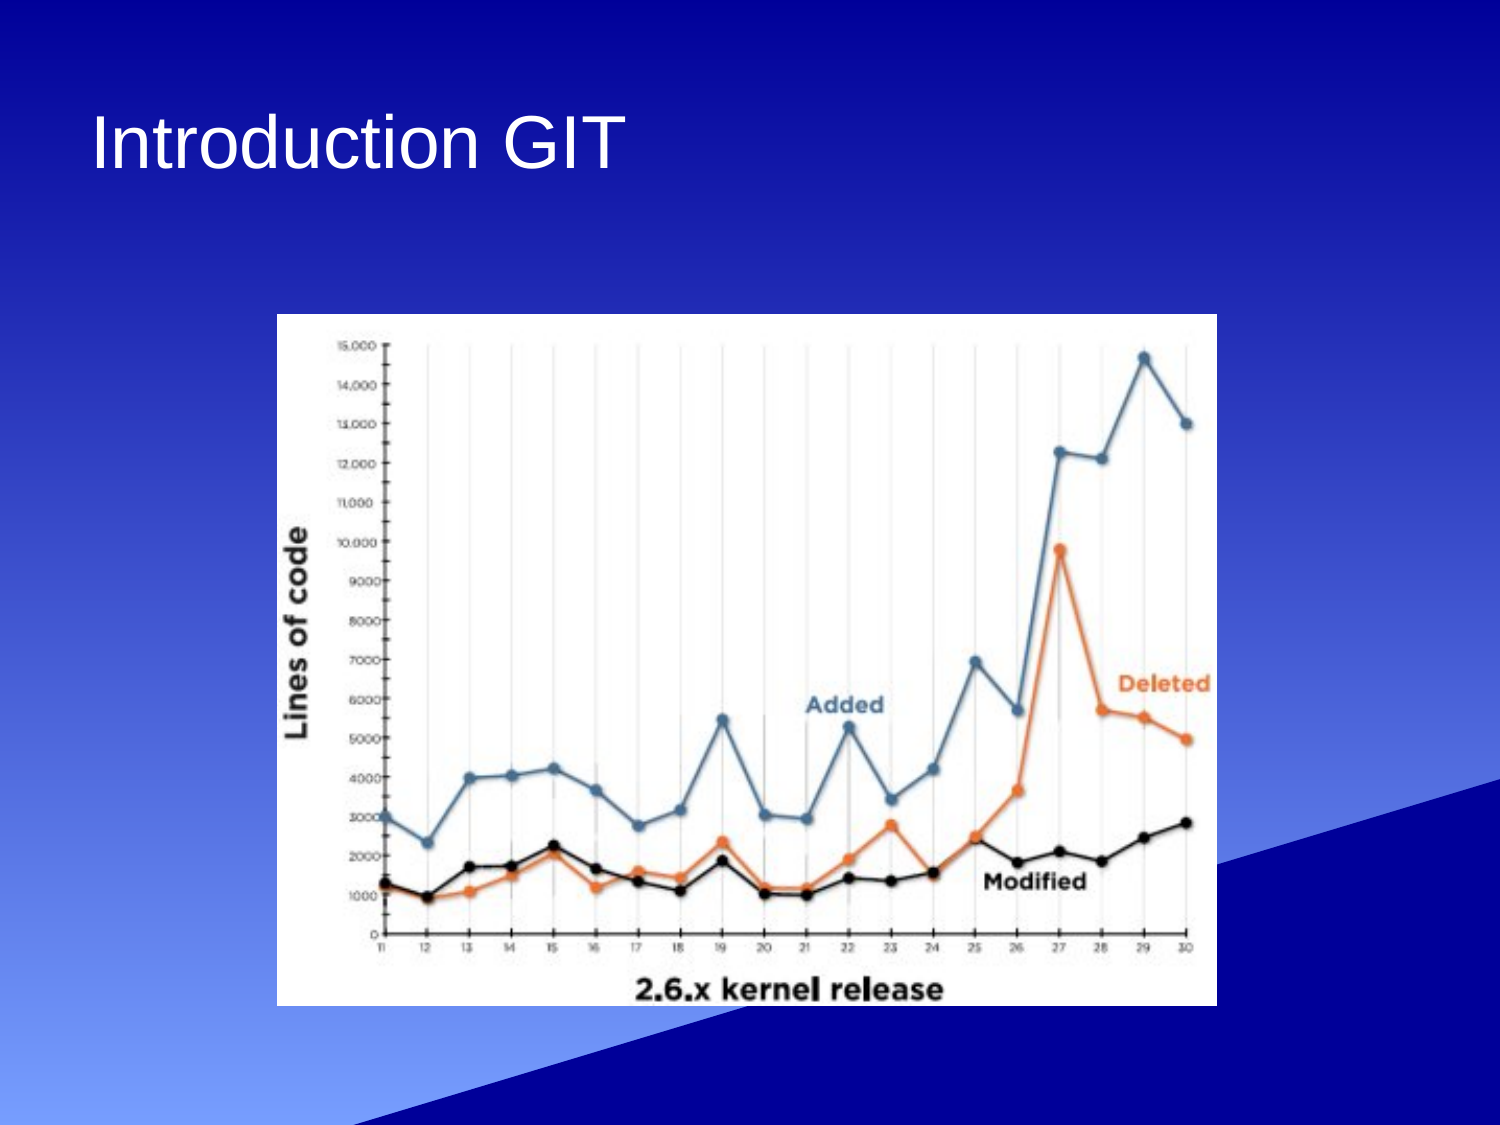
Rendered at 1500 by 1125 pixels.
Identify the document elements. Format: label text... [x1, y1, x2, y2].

title Introduction GIT [75, 45, 1426, 233]
picture [277, 314, 1217, 1006]
